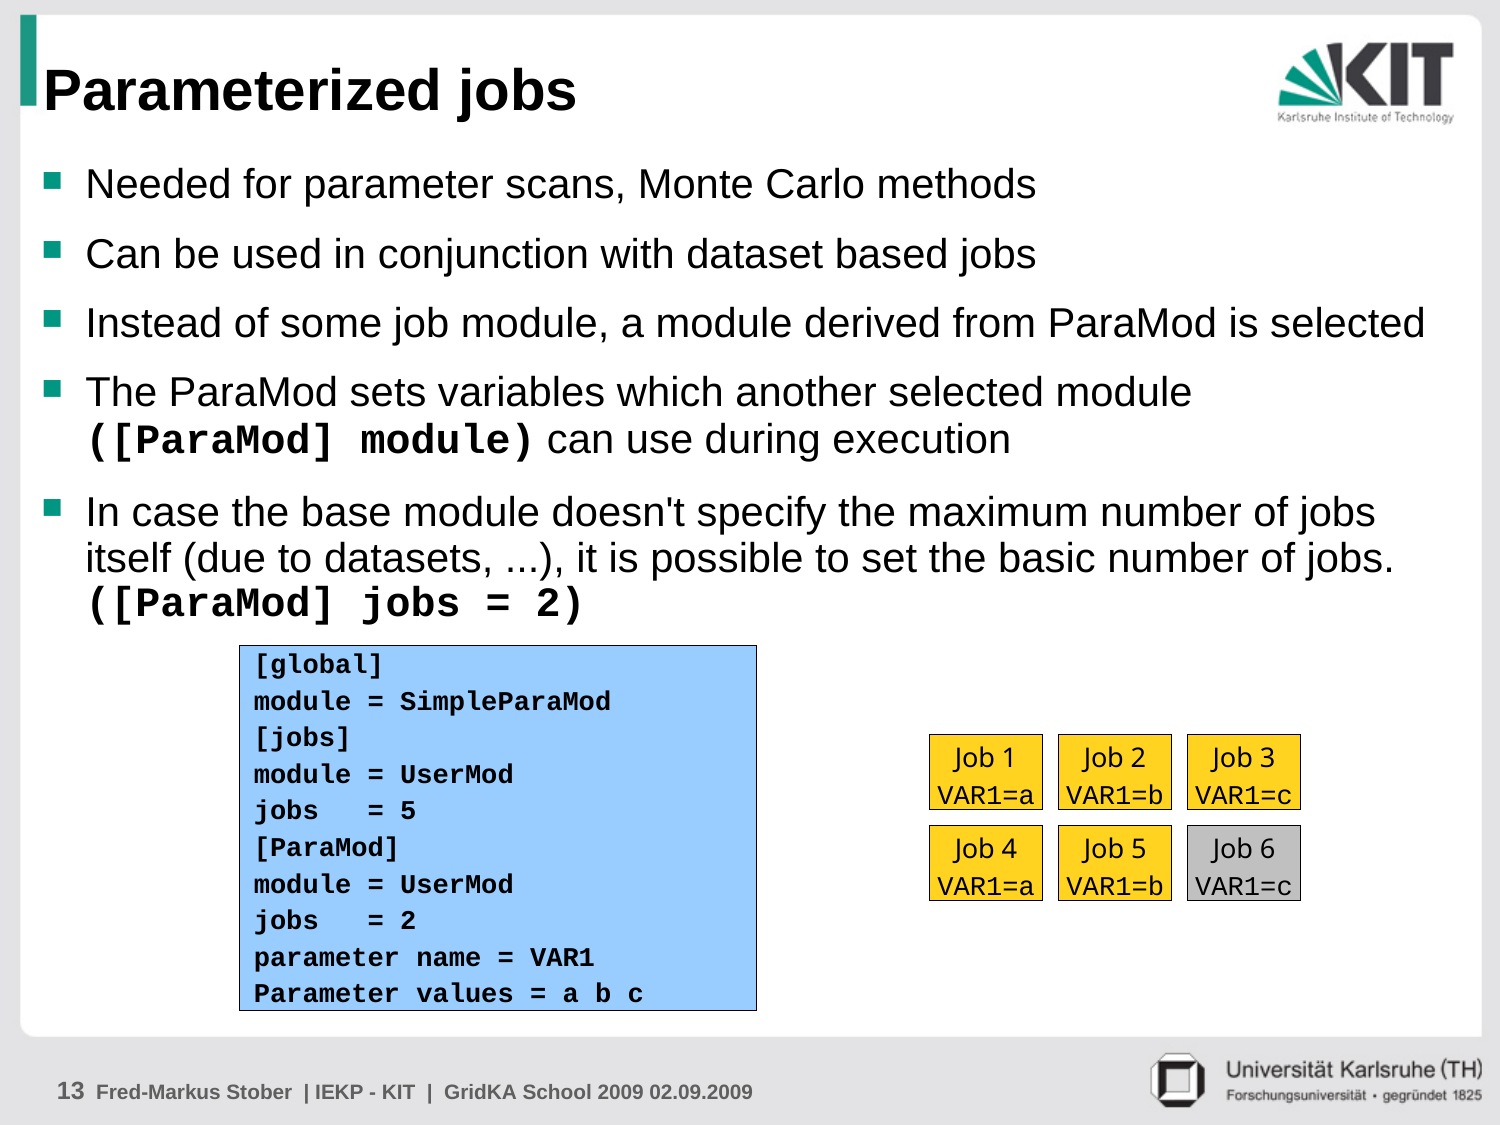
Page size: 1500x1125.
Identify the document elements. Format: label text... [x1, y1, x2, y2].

text_box Job 3 VAR1=c [1187, 734, 1301, 810]
text_box [global] module = SimpleParaMod [jobs] module = UserMod jobs = 5 [ParaMod] module = UserMod jobs = 2 parameter name = VAR1 Parameter values = a b c [239, 645, 757, 1011]
text_box Job 5 VAR1=b [1058, 825, 1172, 901]
text_box Job 2 VAR1=b [1058, 734, 1172, 810]
picture [0, 0, 1500, 1125]
text_box Job 1 VAR1=a [929, 734, 1043, 810]
text_box Job 6 VAR1=c [1187, 825, 1301, 901]
text_box Job 4 VAR1=a [929, 825, 1043, 901]
list Needed for parameter scans, Monte Carlo methods Can be used in conjunction with dataset based jobs Instead of some job module, a module derived from ParaMod is selected The ParaMod sets variables which another selected module ([ParaMod] module) can use during execution In case the base module doesn't specify the maximum number of jobs itself (due to datasets, ...), it is possible to set the basic number of jobs. ([ParaMod] jobs = 2) [41, 160, 1459, 977]
title Parameterized jobs [43, 40, 1241, 141]
